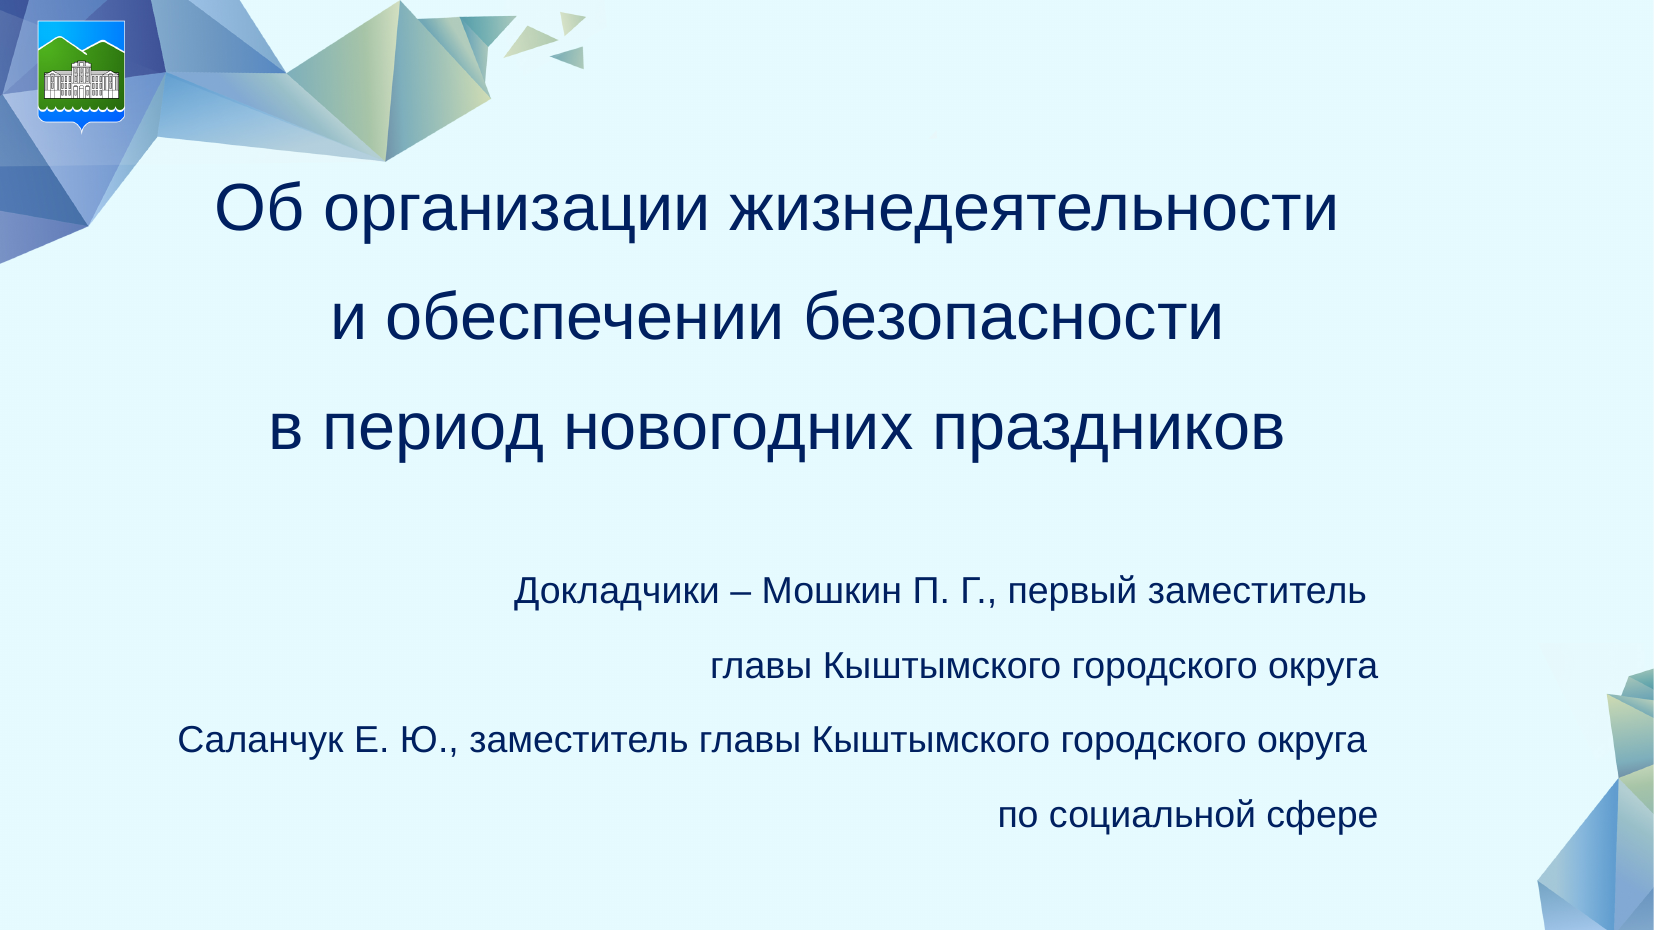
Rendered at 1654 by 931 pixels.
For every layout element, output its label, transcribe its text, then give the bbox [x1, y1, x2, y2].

picture [0, 0, 1654, 931]
subtitle Об организации жизнедеятельности и обеспечении безопасности в период новогодних праздников Докладчики – Мошкин П. Г., первый заместитель главы Кыштымского городского округа Саланчук Е. Ю., заместитель главы Кыштымского городского округа по социальной сфере [177, 161, 1527, 838]
